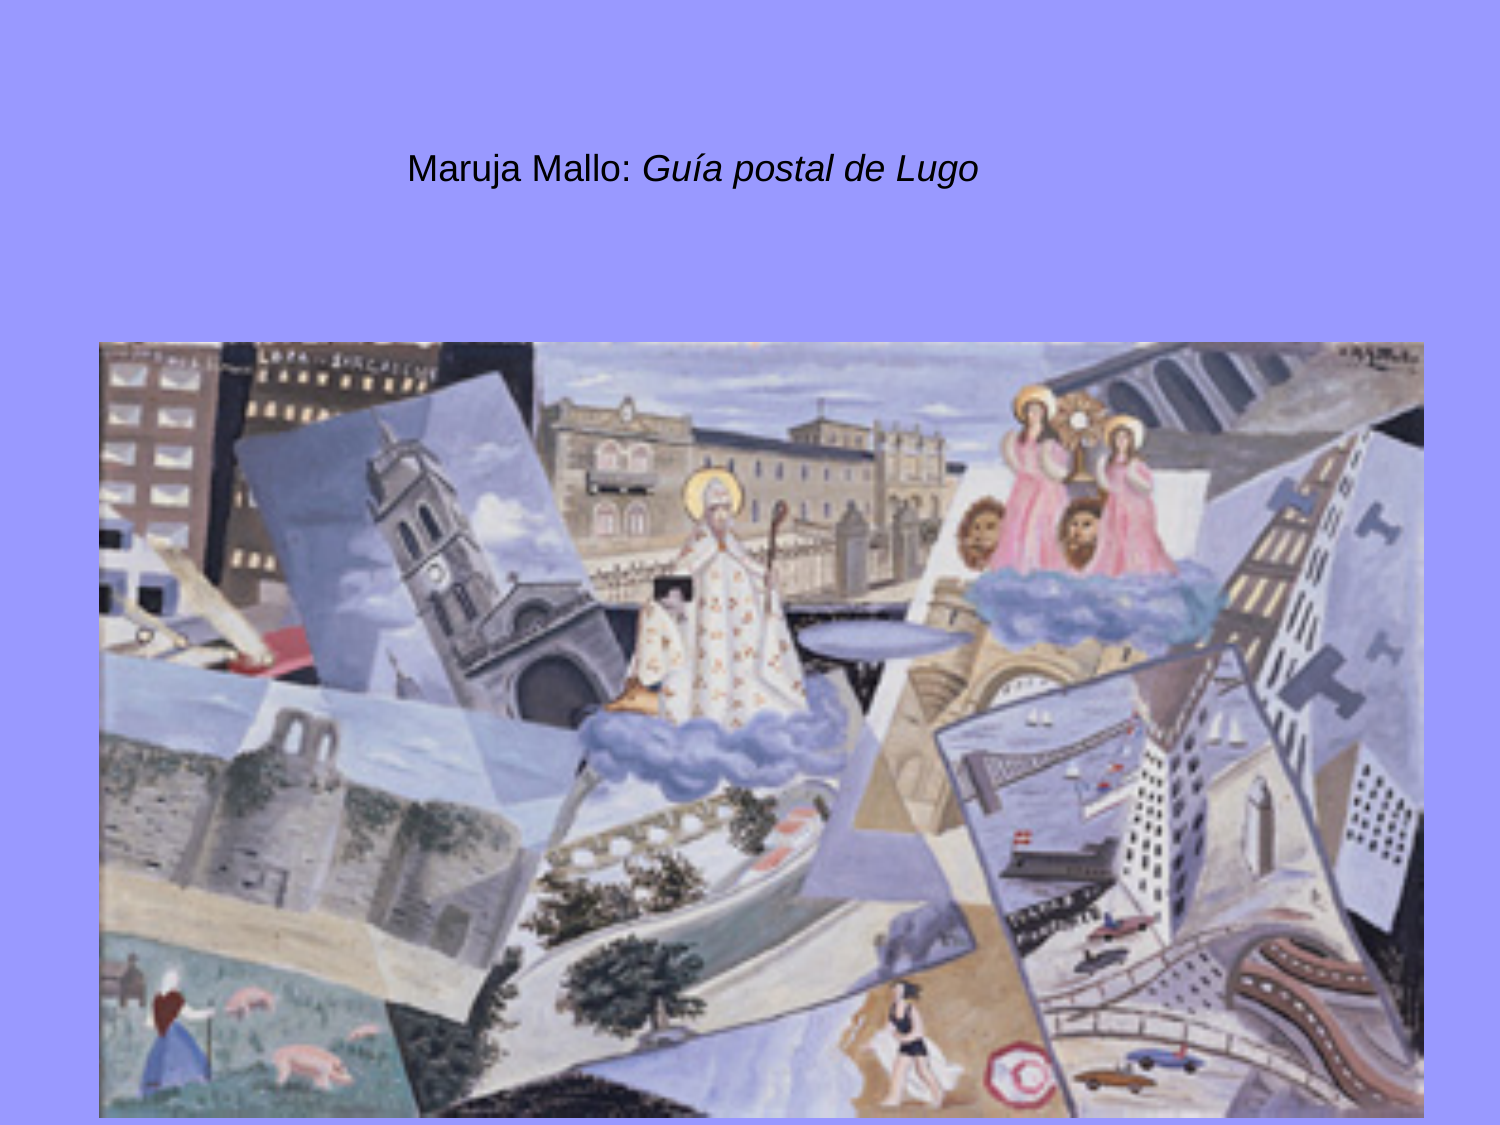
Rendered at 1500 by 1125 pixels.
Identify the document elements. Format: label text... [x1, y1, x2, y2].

text_box Maruja Mallo: Guía postal de Lugo [392, 136, 995, 197]
picture [99, 342, 1424, 1118]
